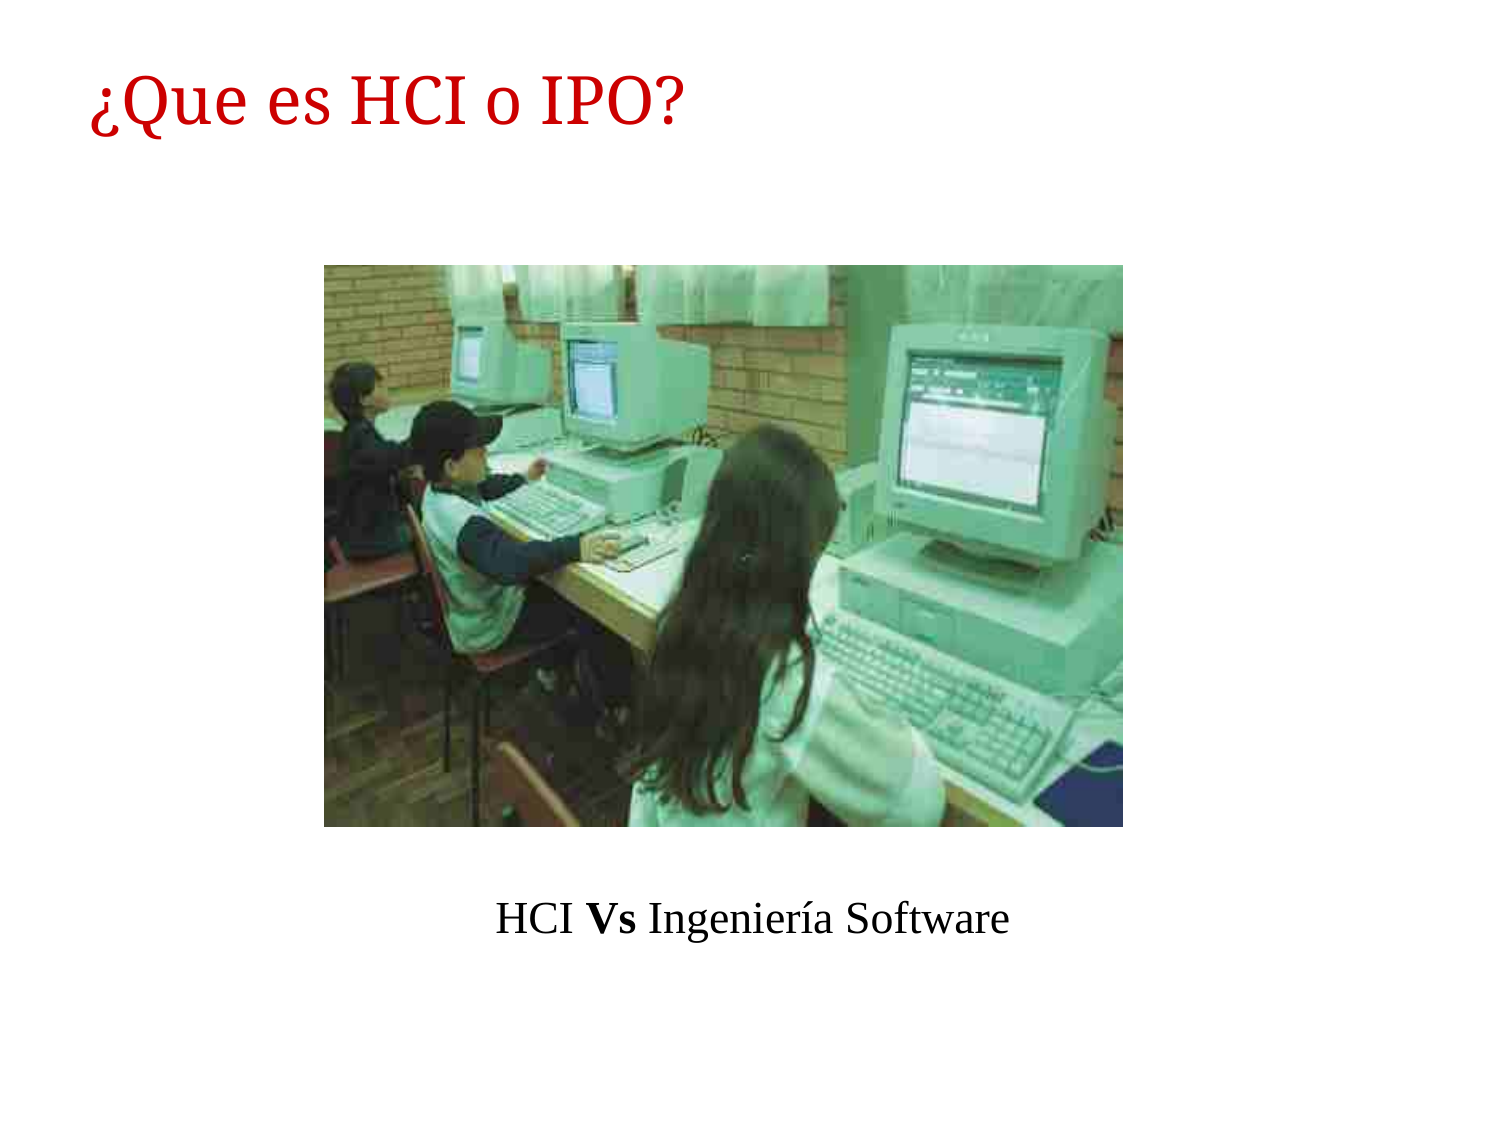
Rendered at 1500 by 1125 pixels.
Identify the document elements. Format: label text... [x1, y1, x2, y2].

text_box HCI Vs Ingeniería Software [295, 885, 1211, 970]
picture [324, 265, 1123, 827]
title ¿Que es HCI o IPO? [75, 45, 1426, 233]
